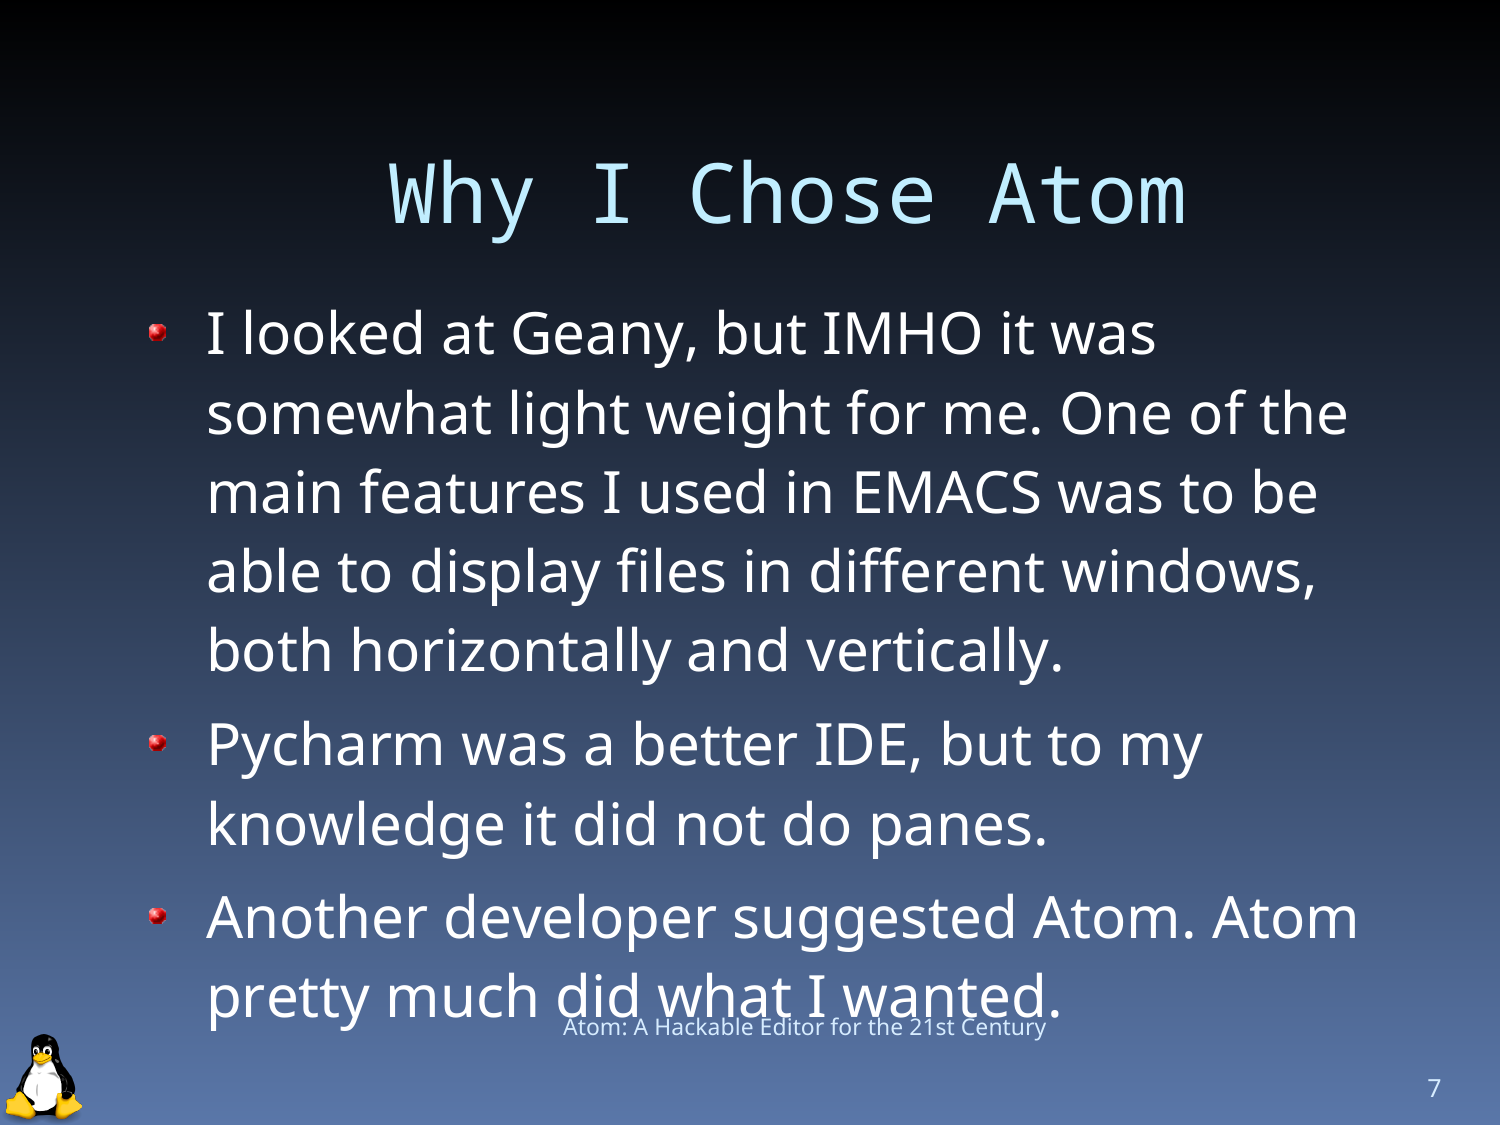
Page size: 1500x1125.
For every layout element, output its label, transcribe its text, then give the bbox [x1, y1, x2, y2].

title Why I Chose Atom [149, 84, 1425, 292]
picture [0, 1034, 82, 1125]
list I looked at Geany, but IMHO it was somewhat light weight for me. One of the main features I used in EMACS was to be able to display files in different windows, both horizontally and vertically. Pycharm was a better IDE, but to my knowledge it did not do panes. Another developer suggested Atom. Atom pretty much did what I wanted. [149, 292, 1425, 946]
